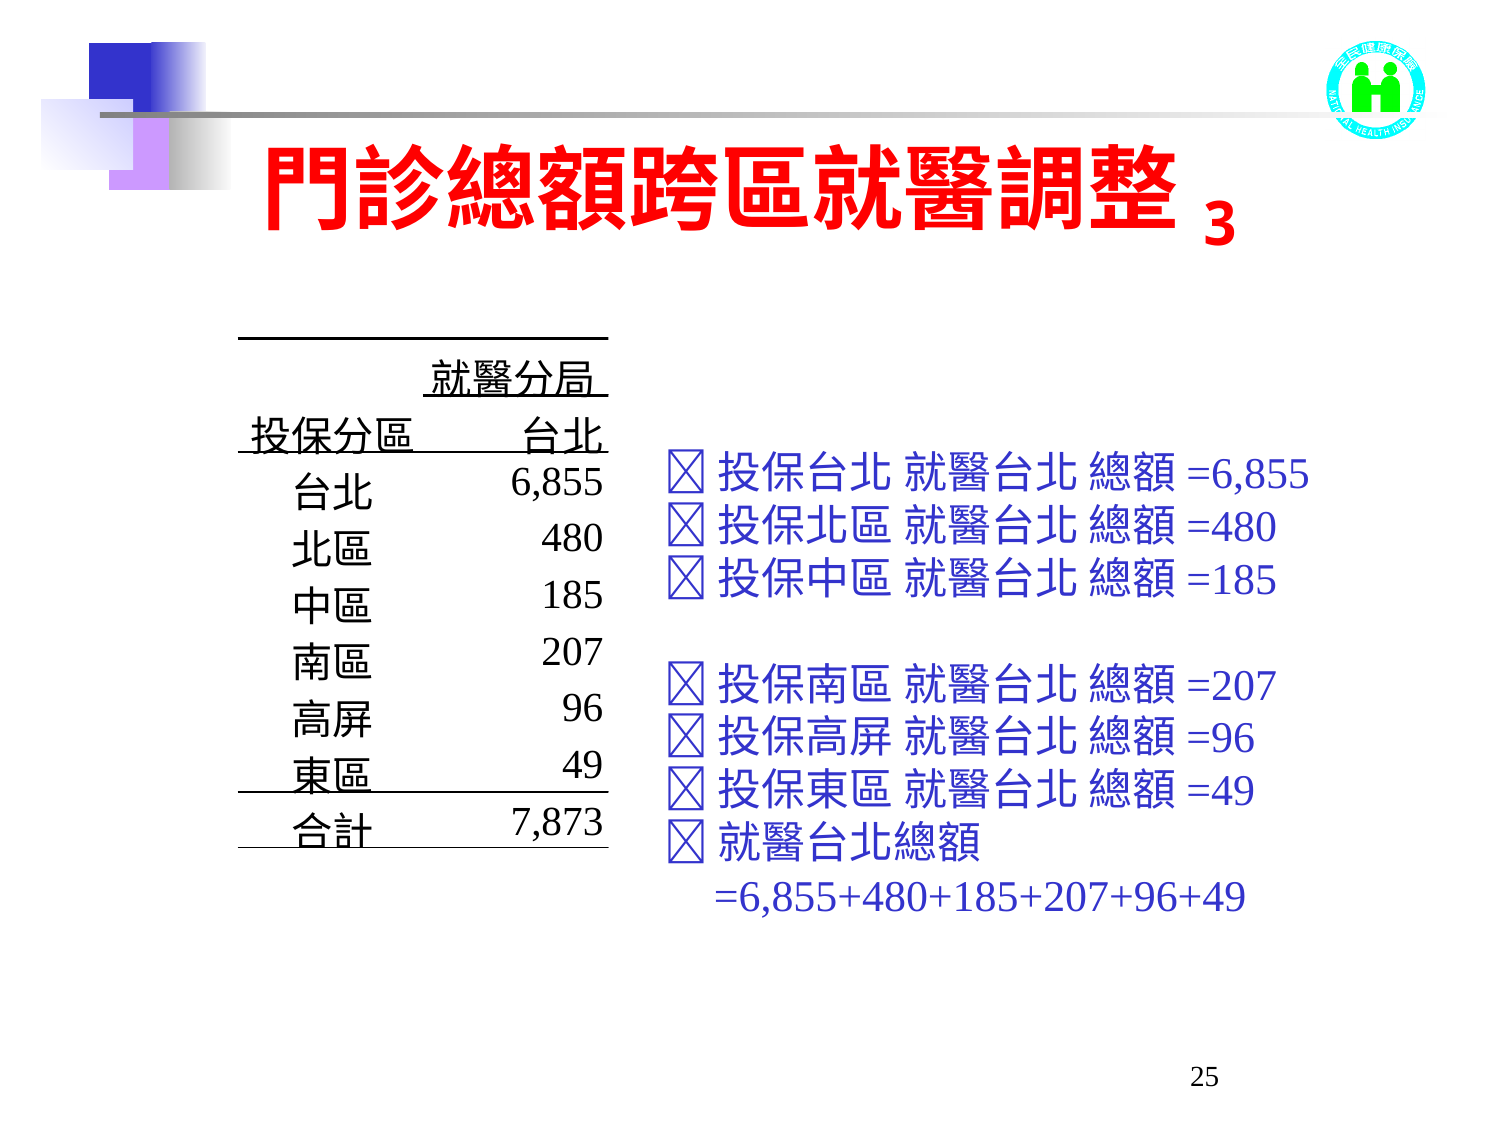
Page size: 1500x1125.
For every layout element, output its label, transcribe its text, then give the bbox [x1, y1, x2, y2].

chart [237, 337, 611, 850]
title 門診總額跨區就醫調整3 [112, 99, 1388, 288]
list 投保台北 就醫台北 總額=6,855 投保北區 就醫台北 總額=480 投保中區 就醫台北 總額=185 投保南區 就醫台北 總額=207 投保高屏 就醫台北 總額=96 投保東區 就醫台北 總額=49 就醫台北總額=6,855+480+185+207+96+49 [600, 437, 1351, 950]
text_box [1175, 1050, 1488, 1125]
